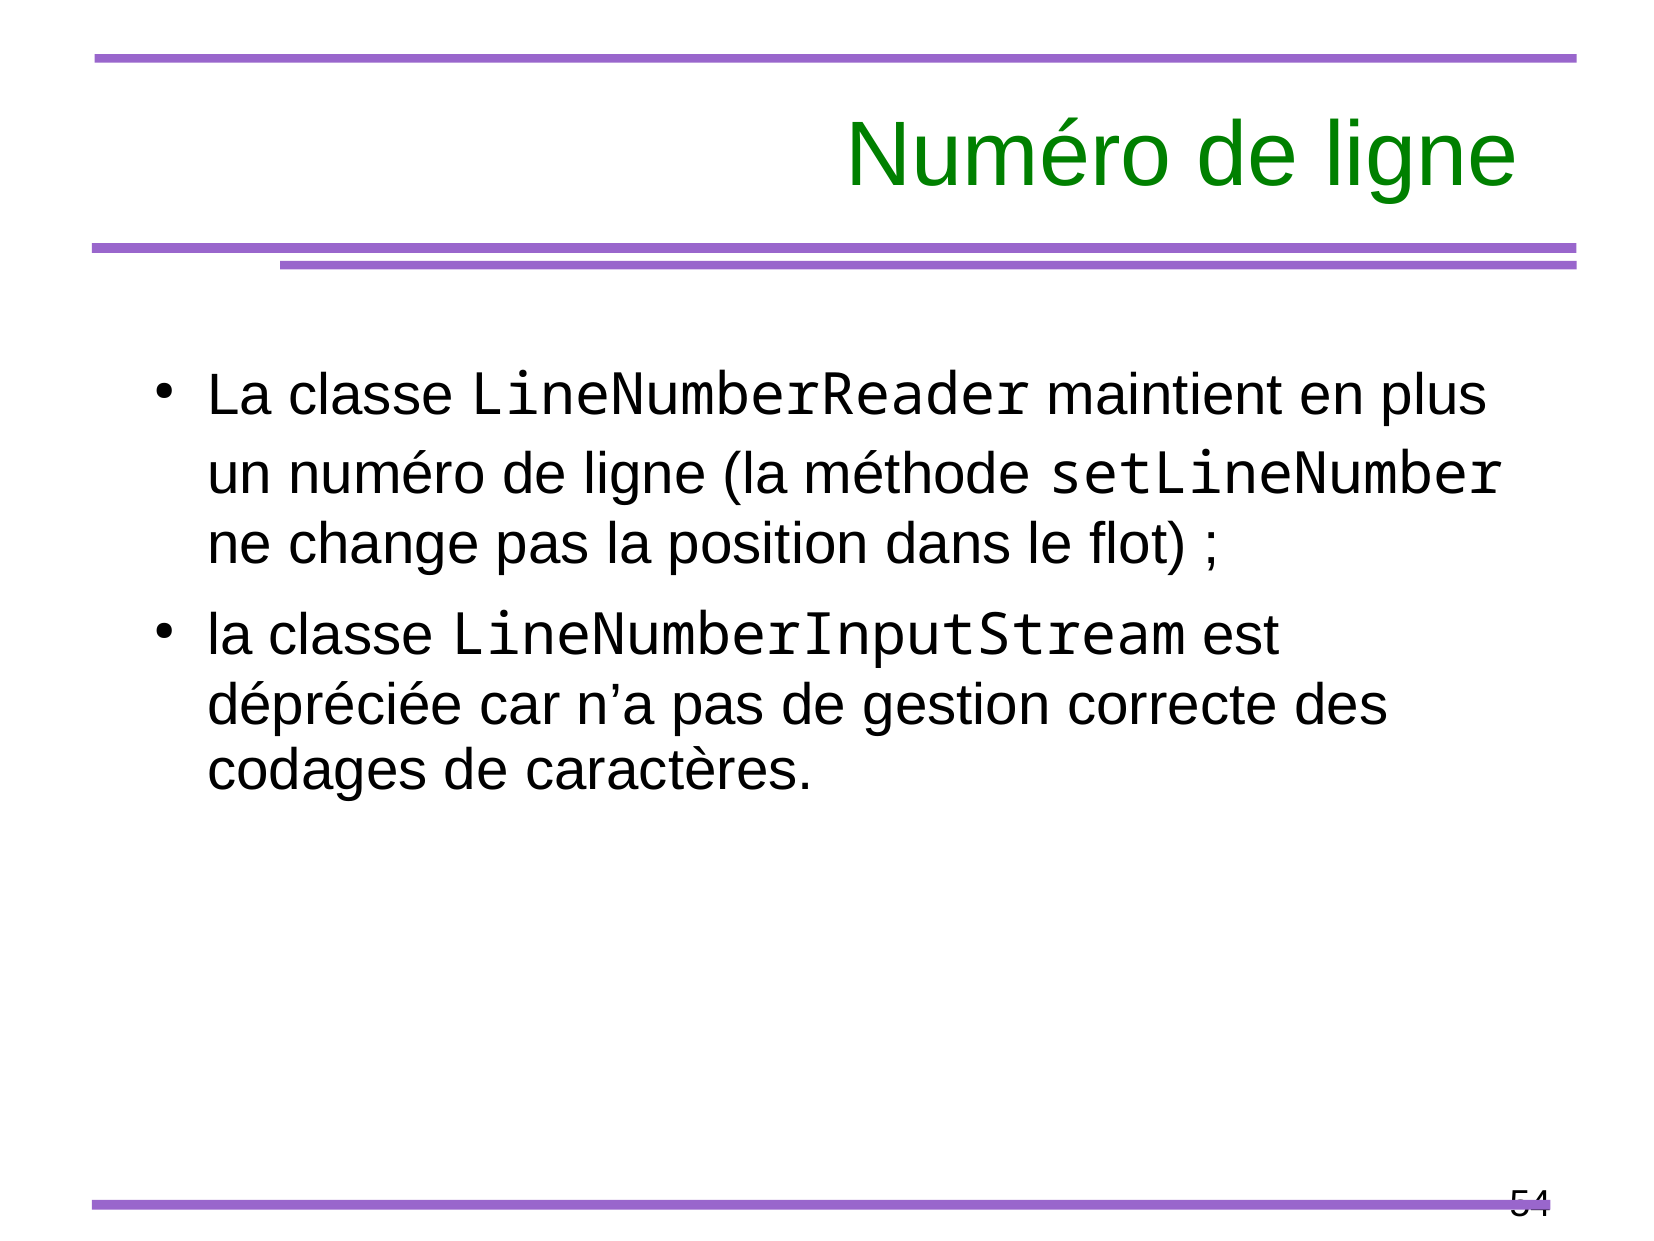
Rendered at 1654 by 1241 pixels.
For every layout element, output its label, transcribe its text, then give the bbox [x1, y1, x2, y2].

list La classe LineNumberReader maintient en plus un numéro de ligne (la méthode setLineNumber ne change pas la position dans le flot) ; la classe LineNumberInputStream est dépréciée car n’a pas de gestion correcte des codages de caractères. [121, 344, 1534, 1127]
title Numéro de ligne [121, 49, 1534, 257]
